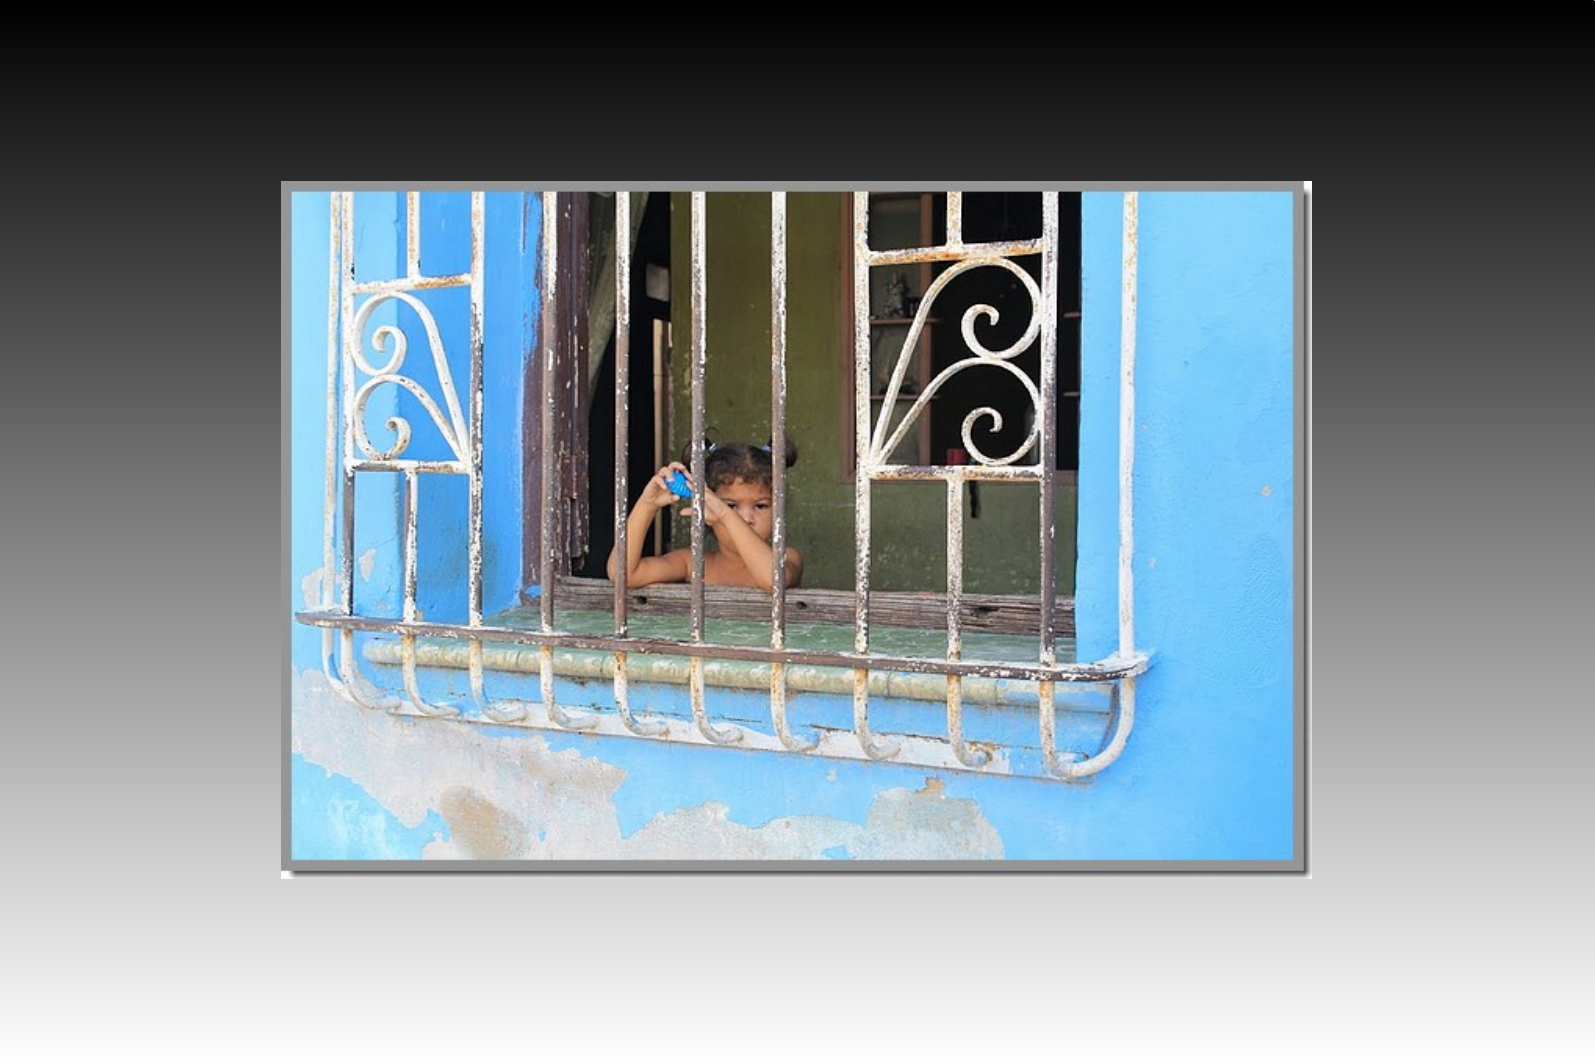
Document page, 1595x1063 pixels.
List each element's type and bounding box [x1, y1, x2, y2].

picture [281, 181, 1312, 879]
